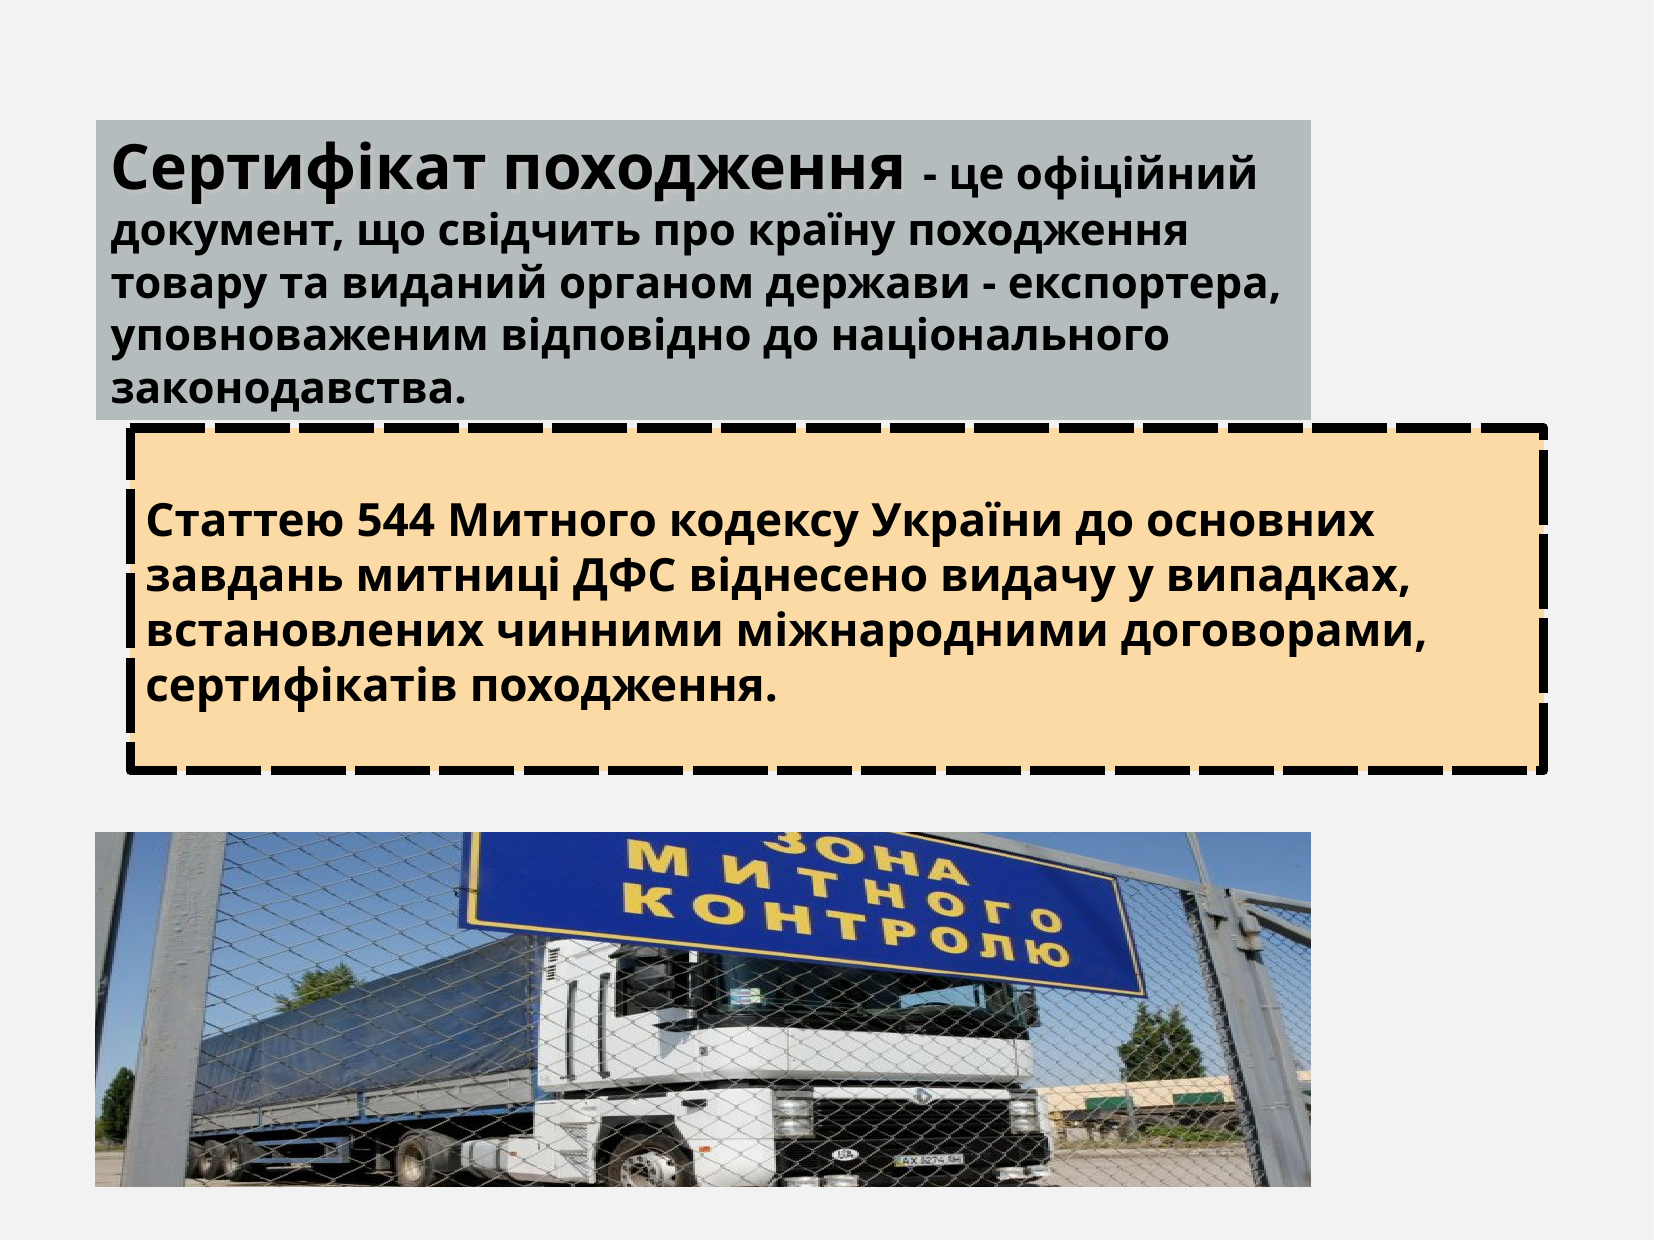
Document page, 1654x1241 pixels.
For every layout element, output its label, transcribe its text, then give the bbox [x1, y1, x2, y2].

text_box Статтею 544 Митного кодексу України до основних завдань митниці ДФС віднесено видачу у випадках, встановлених чинними міжнародними договорами, сертифікатів походження. [130, 428, 1544, 771]
picture [95, 832, 1311, 1187]
text_box Сертифікат походження - це офіційний документ, що свідчить про країну походження товару та виданий органом держави - експортера, уповноваженим відповідно до національного законодавства. [96, 120, 1311, 420]
